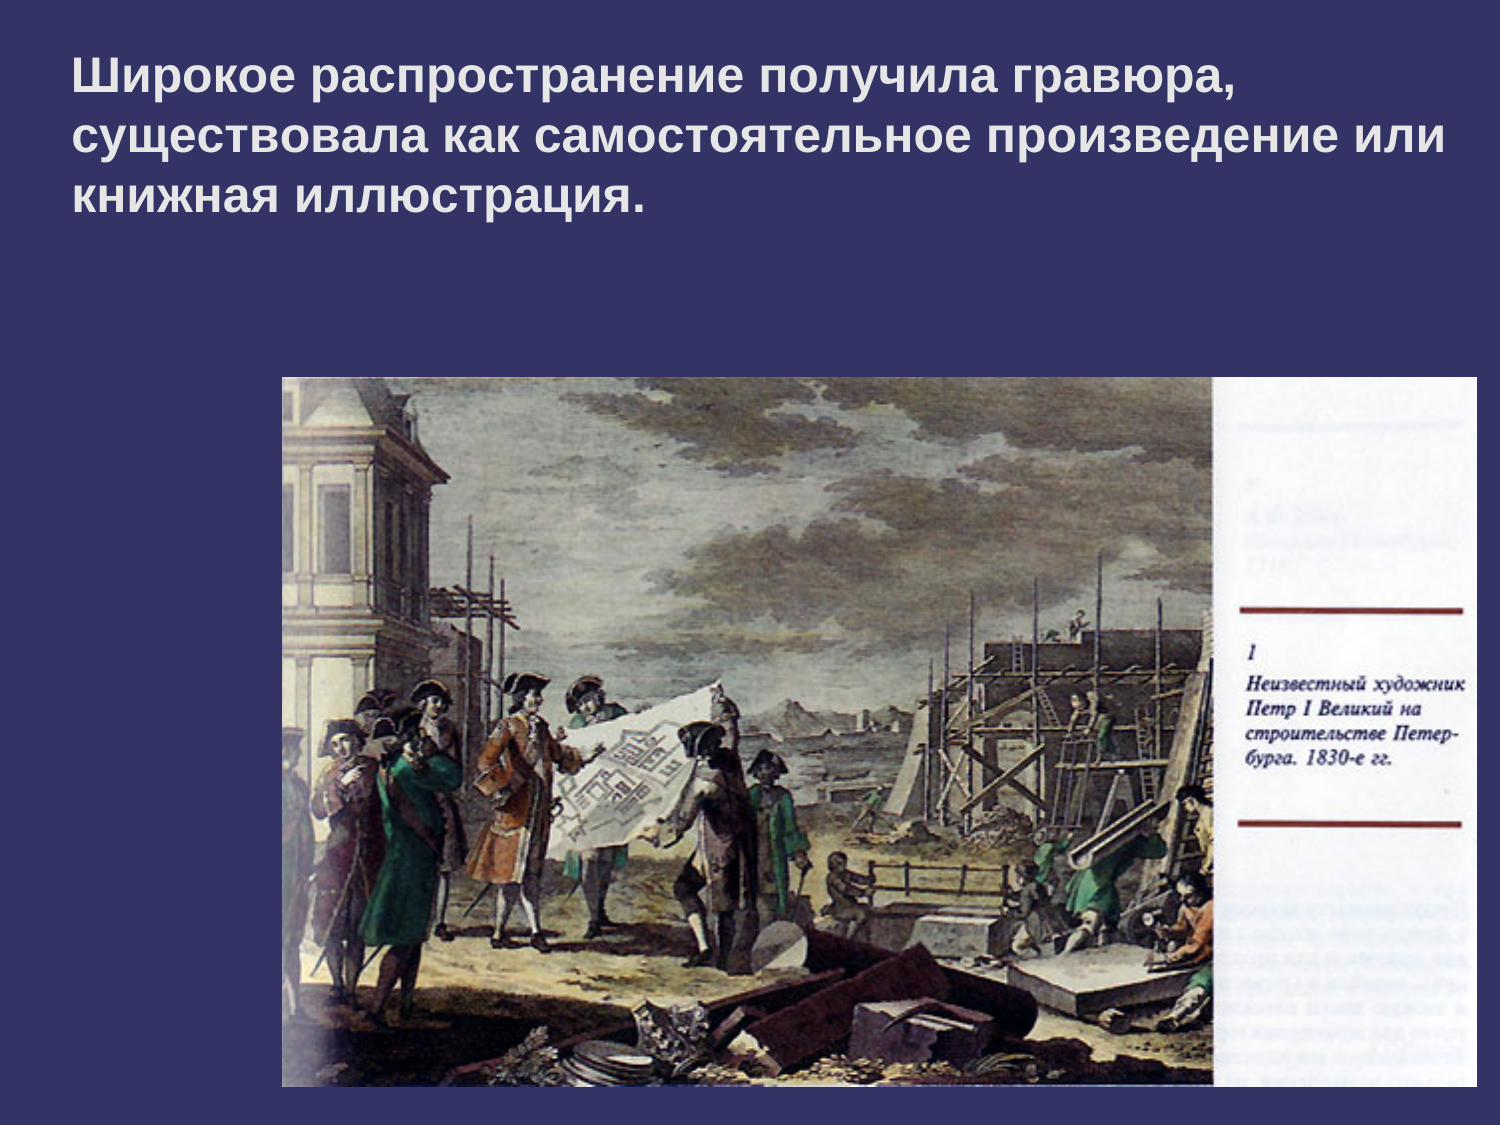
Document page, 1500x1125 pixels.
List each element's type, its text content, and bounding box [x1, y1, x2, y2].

list Широкое распространение получила гравюра, существовала как самостоятельное произведение или книжная иллюстрация. [0, 35, 1465, 305]
picture [282, 377, 1477, 1087]
